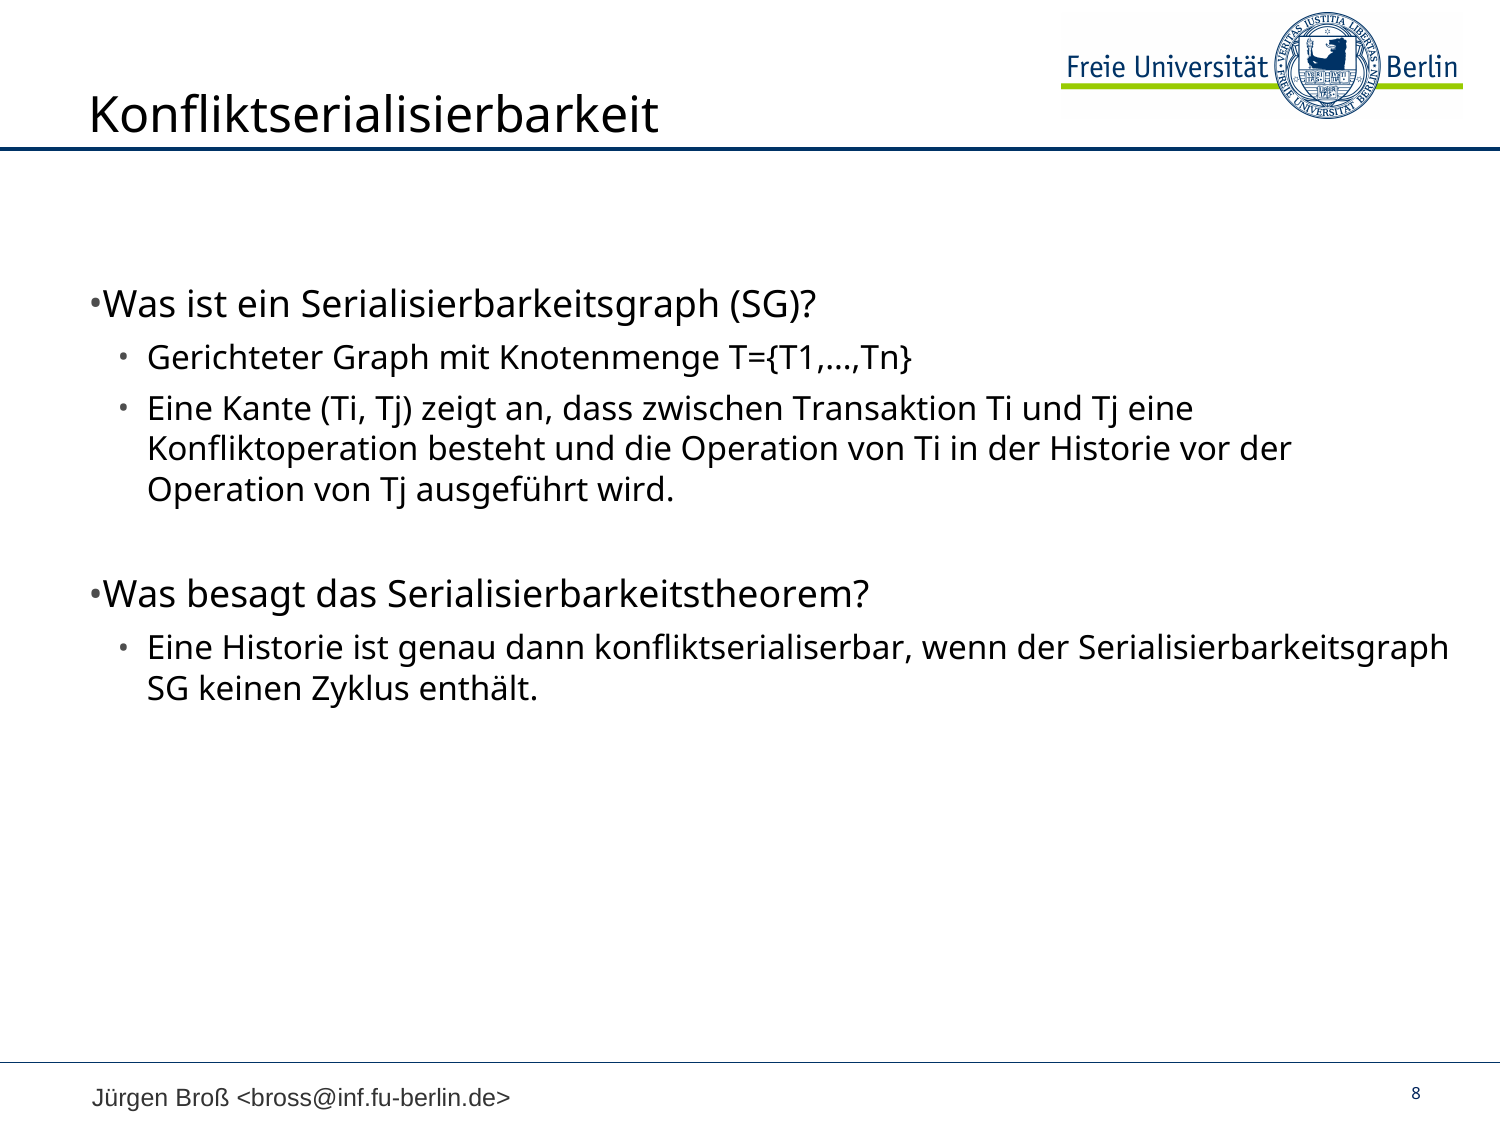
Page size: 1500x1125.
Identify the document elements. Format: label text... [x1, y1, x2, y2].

title Konfliktserialisierbarkeit [88, 87, 1275, 143]
list Was ist ein Serialisierbarkeitsgraph (SG)? Gerichteter Graph mit Knotenmenge T={T1,…,Tn} Eine Kante (Ti, Tj) zeigt an, dass zwischen Transaktion Ti und Tj eine Konfliktoperation besteht und die Operation von Ti in der Historie vor der Operation von Tj ausgeführt wird. Was besagt das Serialisierbarkeitstheorem? Eine Historie ist genau dann konfliktserialiserbar, wenn der Serialisierbarkeitsgraph SG keinen Zyklus enthält. [88, 278, 1459, 1037]
picture [1061, 12, 1463, 119]
